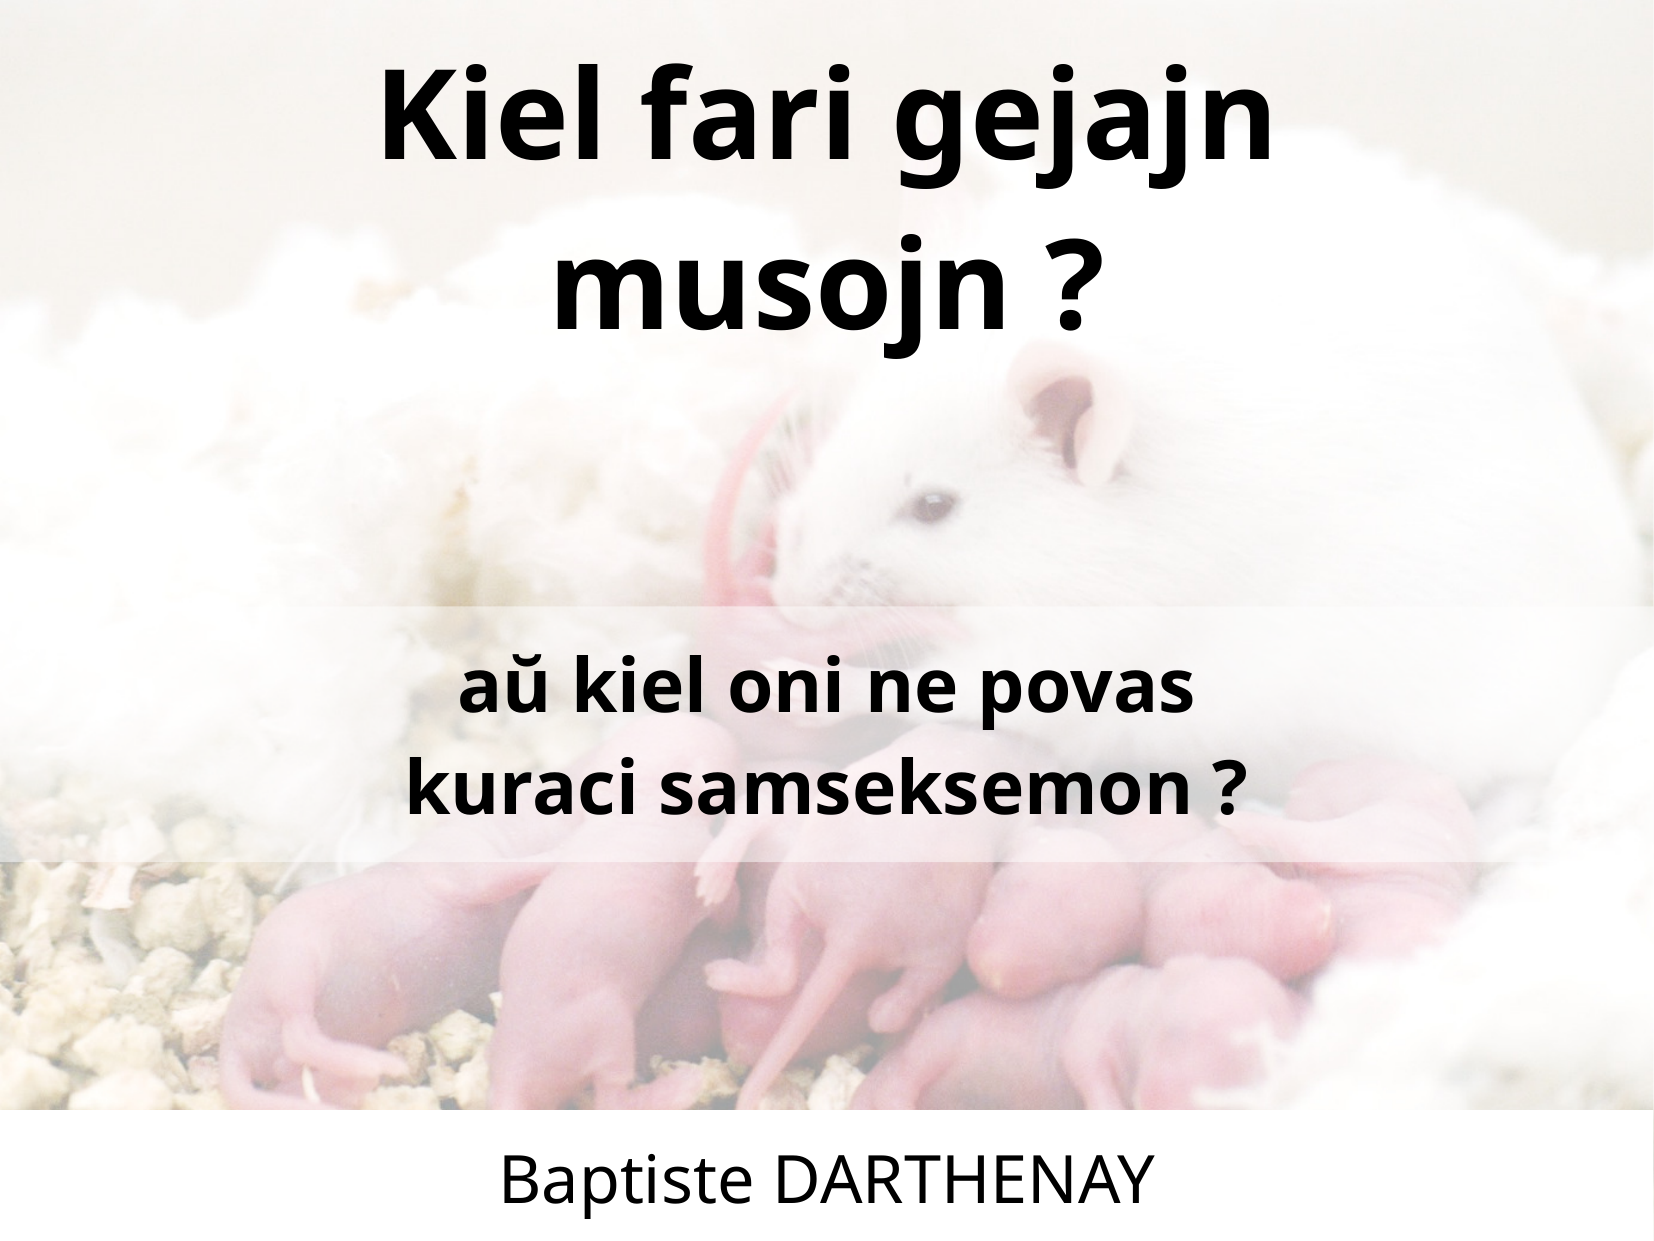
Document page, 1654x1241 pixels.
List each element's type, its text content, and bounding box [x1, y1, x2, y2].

picture [0, 0, 1654, 606]
title Kiel fari gejajn musojn ? [82, 49, 1571, 343]
subtitle aŭ kiel oni ne povas kuraci samseksemon ? [0, 606, 1654, 863]
text_box Baptiste Darthenay [0, 1110, 1654, 1241]
picture [0, 863, 1654, 1110]
